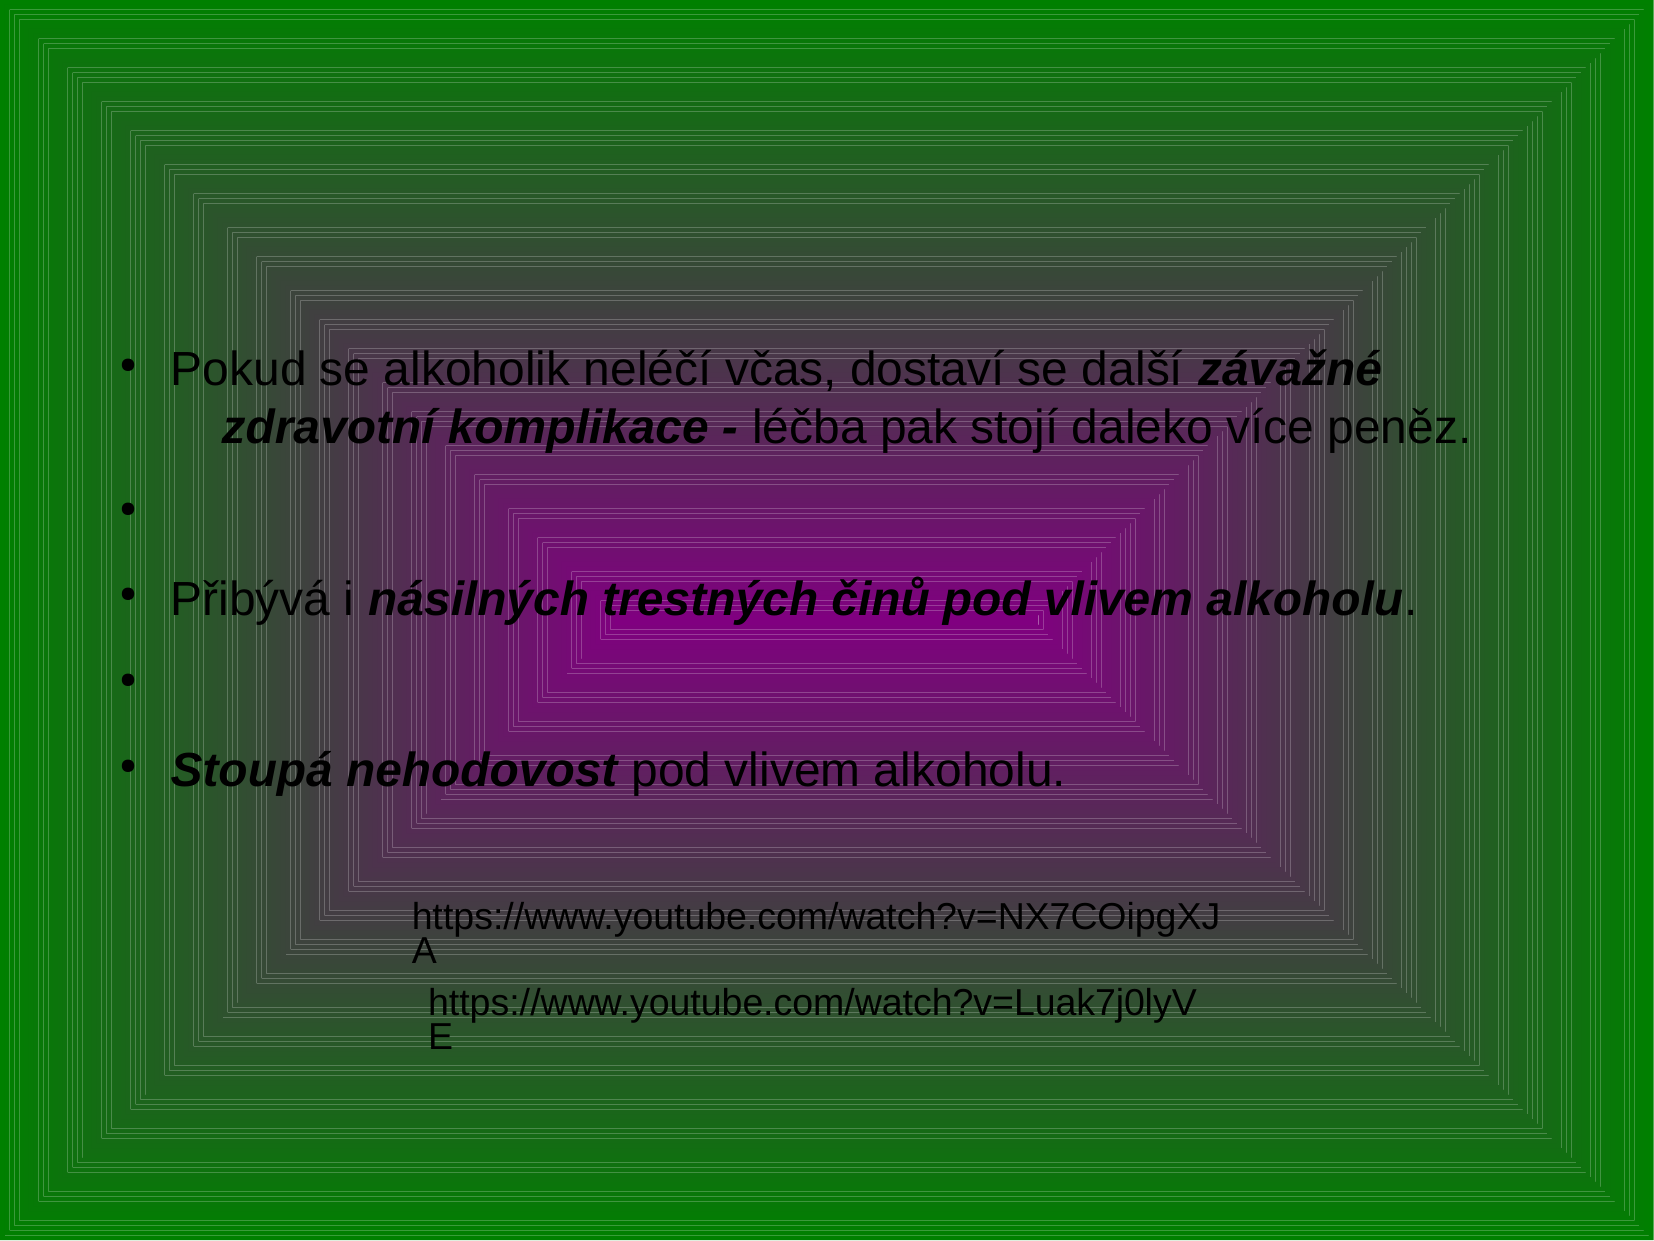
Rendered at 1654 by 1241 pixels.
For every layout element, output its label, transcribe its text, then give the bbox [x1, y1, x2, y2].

text_box https://www.youtube.com/watch?v=NX7COipgXJA [397, 887, 1257, 987]
text_box https://www.youtube.com/watch?v=Luak7j0lyVE [413, 974, 1234, 1074]
list Pokud se alkoholik neléčí včas, dostaví se další závažné zdravotní komplikace - léčba pak stojí daleko více peněz. Přibývá i násilných trestných činů pod vlivem alkoholu. Stoupá nehodovost pod vlivem alkoholu. [85, 337, 1568, 798]
